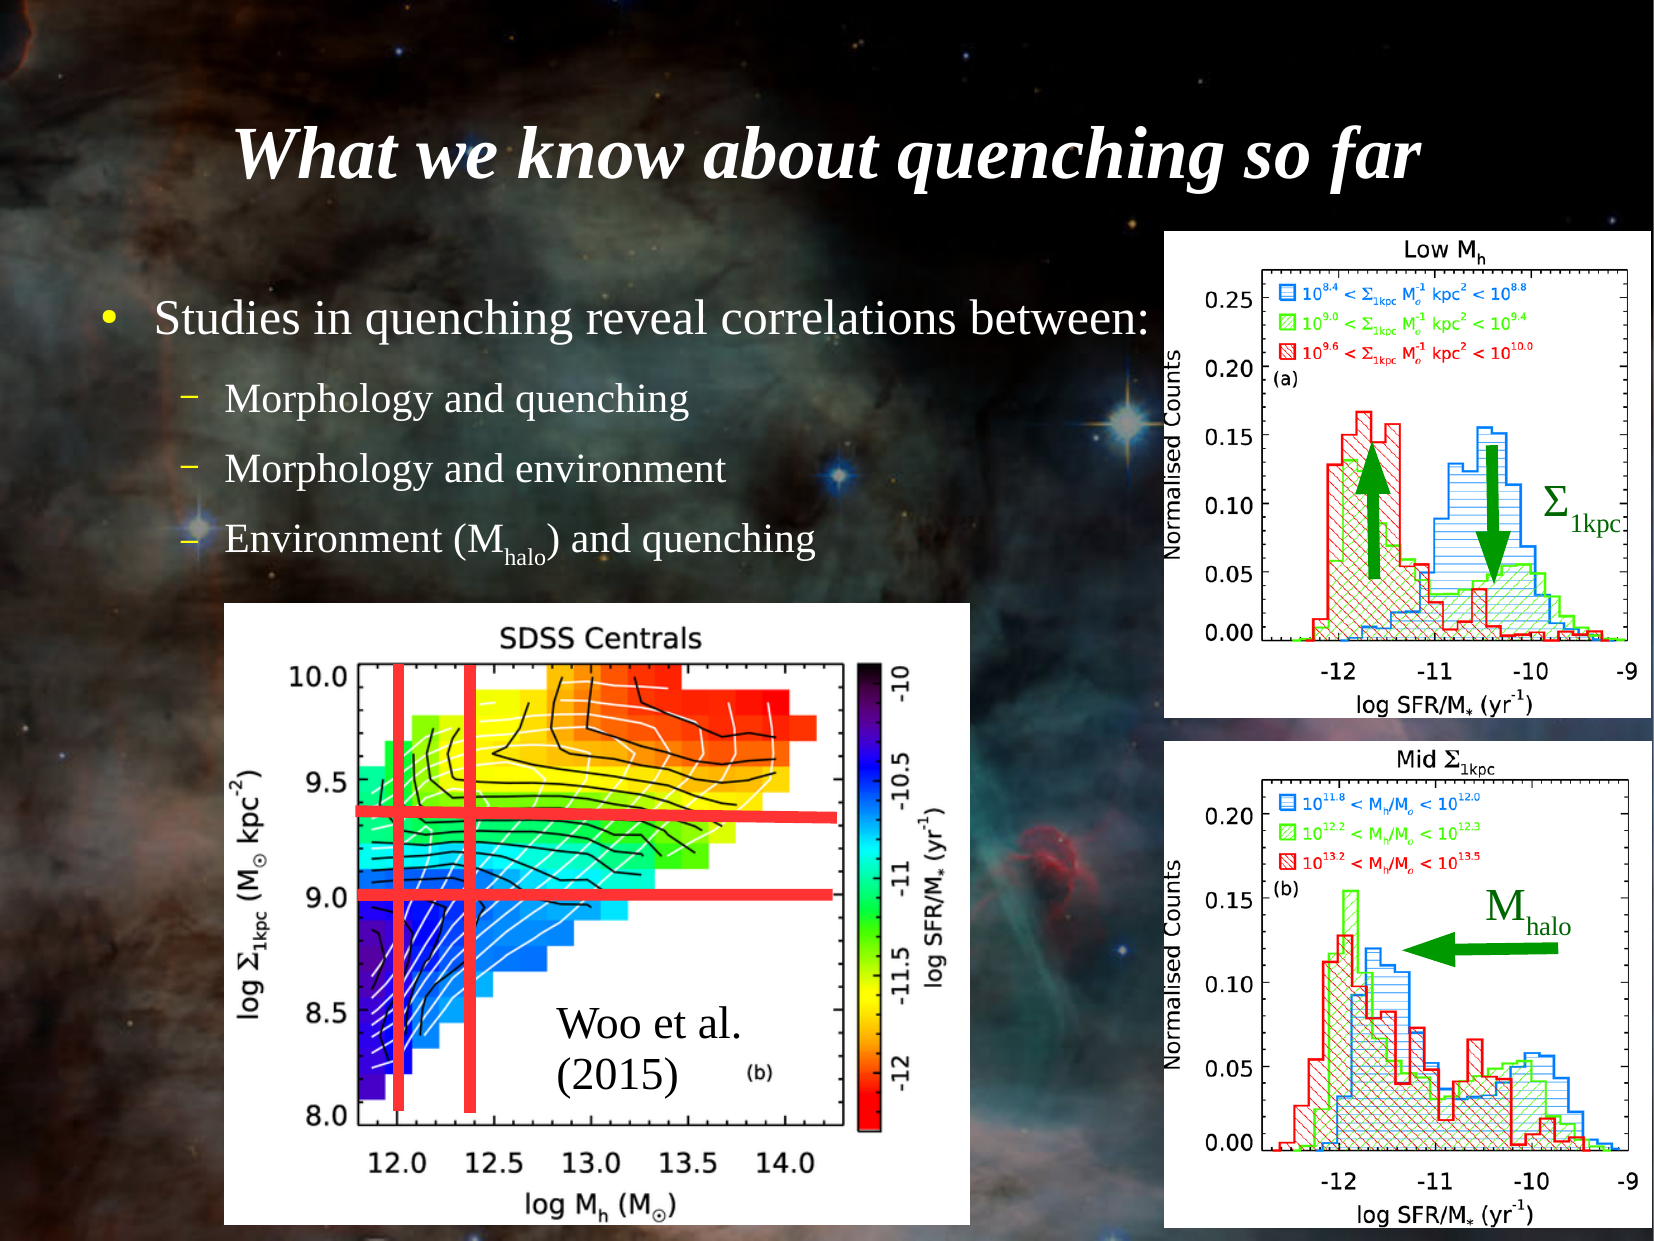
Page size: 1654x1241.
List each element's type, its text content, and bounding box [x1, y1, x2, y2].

picture [0, 0, 1654, 1241]
text_box Σ1kpc [1528, 468, 1646, 546]
text_box Mhalo [1470, 872, 1636, 949]
list Studies in quenching reveal correlations between: Morphology and quenching Morphology and environment Environment (Mhalo) and quenching [82, 290, 1571, 1219]
text_box Woo et al. (2015) [541, 990, 832, 1108]
title What we know about quenching so far [82, 49, 1571, 257]
